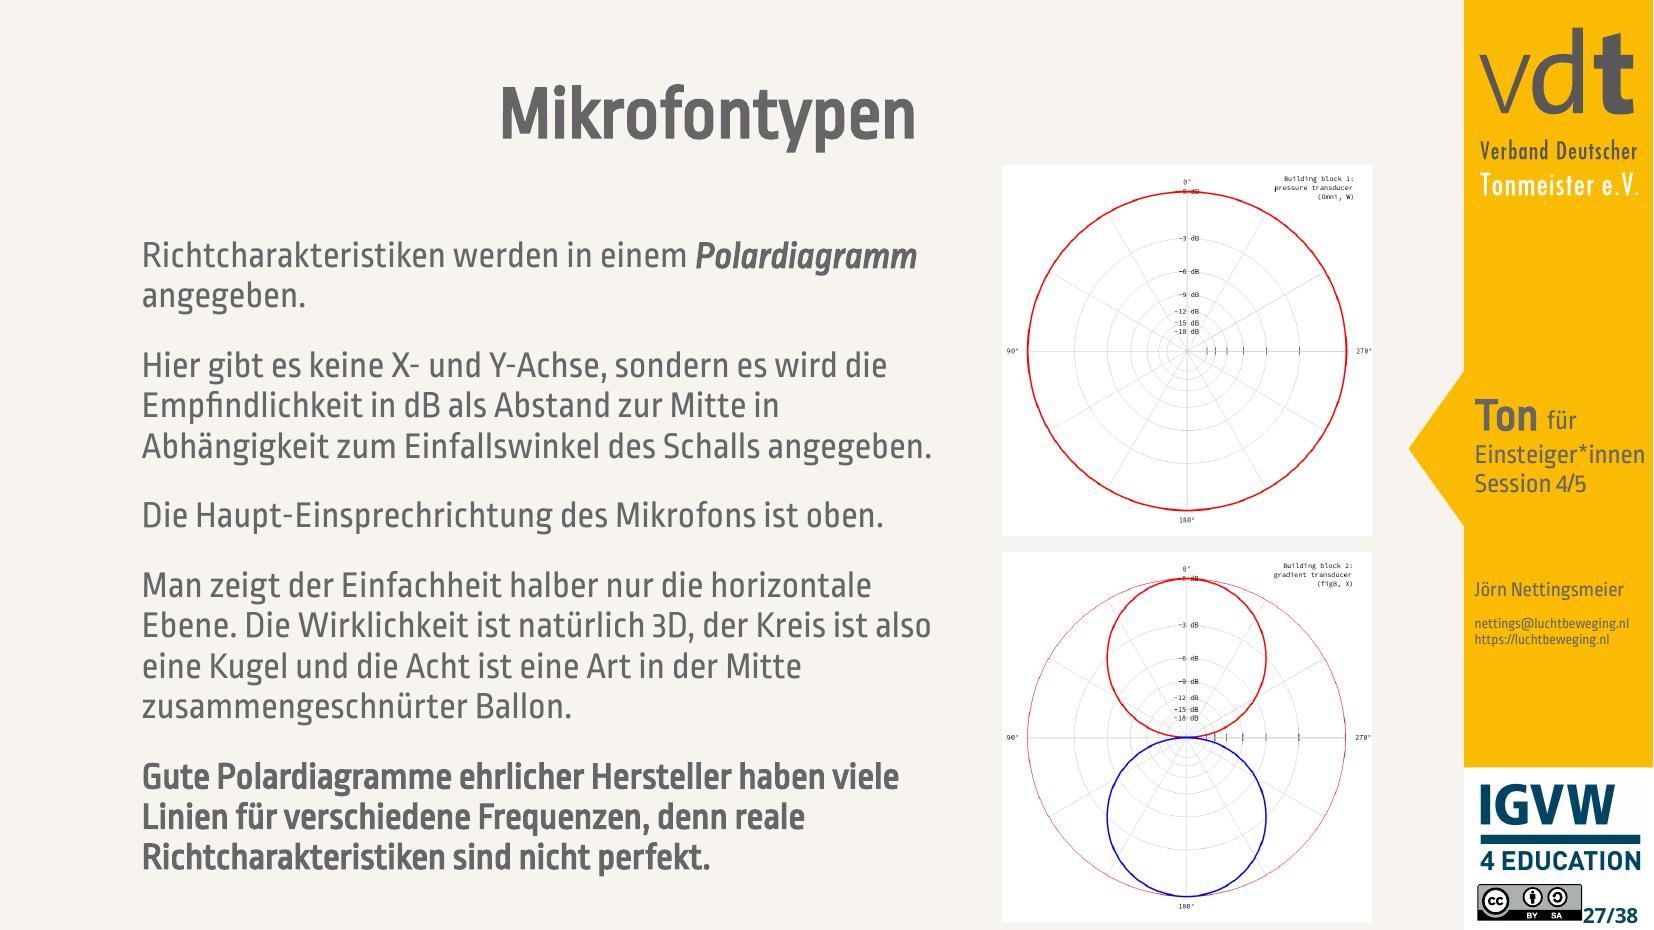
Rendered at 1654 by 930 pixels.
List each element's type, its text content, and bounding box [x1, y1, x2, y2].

title Mikrofontypen [82, 37, 1335, 193]
picture [1002, 165, 1373, 536]
picture [1002, 552, 1372, 922]
list Richtcharakteristiken werden in einem Polardiagramm angegeben. Hier gibt es keine X- und Y-Achse, sondern es wird die Empfindlichkeit in dB als Abstand zur Mitte in Abhängigkeit zum Einfallswinkel des Schalls angegeben. Die Haupt-Einsprechrichtung des Mikrofons ist oben. Man zeigt der Einfachheit halber nur die horizontale Ebene. Die Wirklichkeit ist natürlich 3D, der Kreis ist also eine Kugel und die Acht ist eine Art in der Mitte zusammengeschnürter Ballon. Gute Polardiagramme ehrlicher Hersteller haben viele Linien für verschiedene Frequenzen, denn reale Richtcharakteristiken sind nicht perfekt. [141, 236, 969, 905]
picture [1477, 780, 1646, 882]
